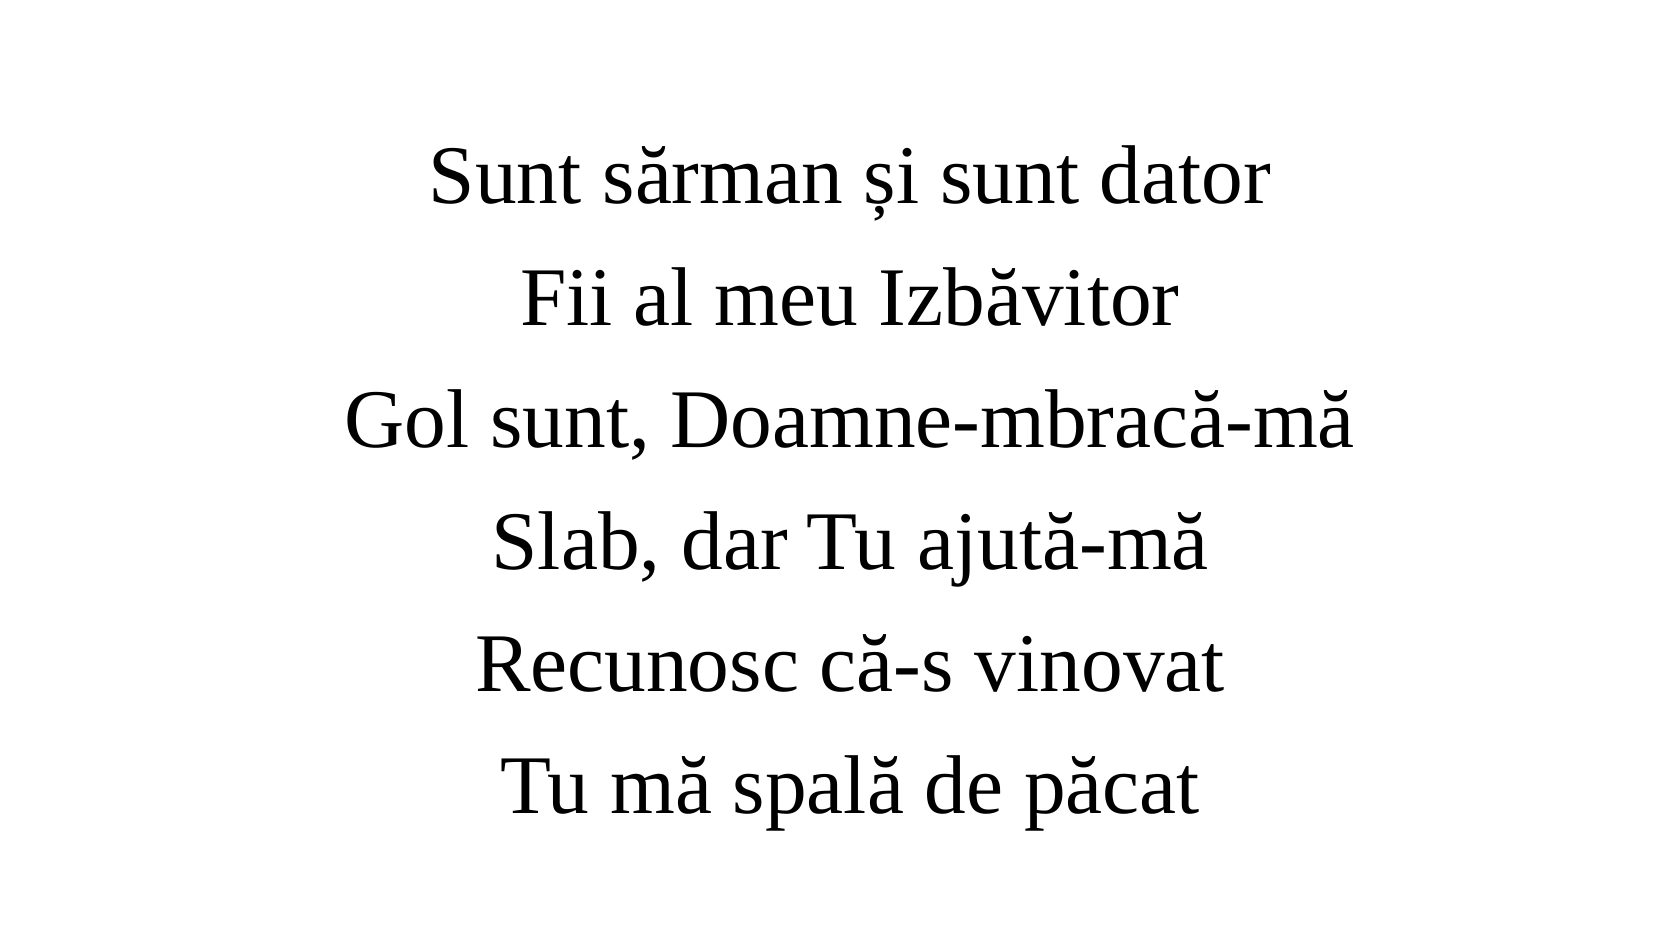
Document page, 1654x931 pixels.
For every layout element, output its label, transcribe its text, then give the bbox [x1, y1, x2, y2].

subtitle Sunt sărman și sunt dator Fii al meu Izbăvitor Gol sunt, Doamne-mbracă-mă Slab, dar Tu ajută-mă Recunosc că-s vinovat Tu mă spală de păcat [177, 114, 1524, 836]
